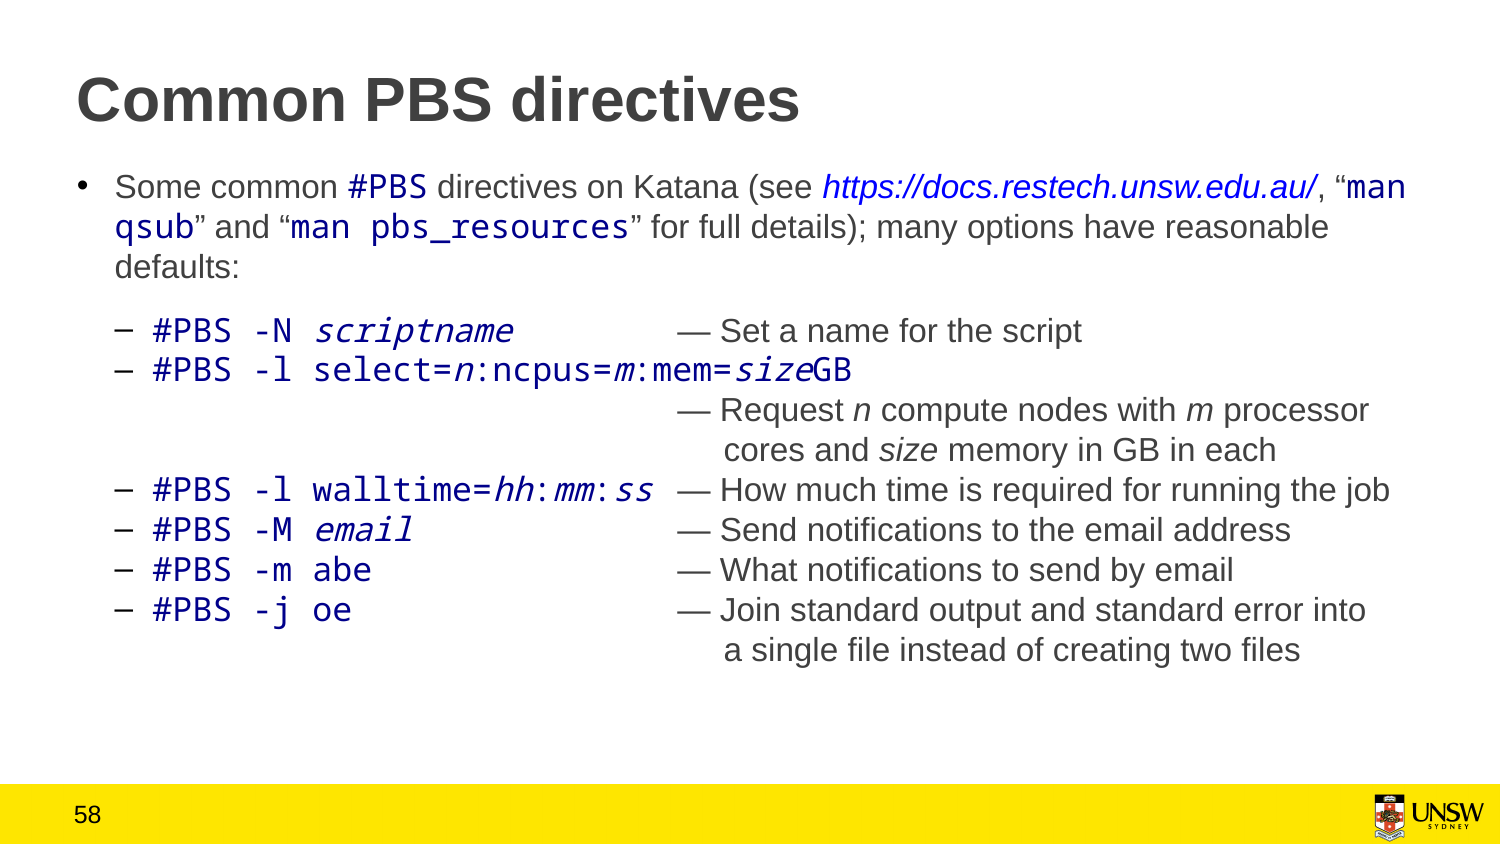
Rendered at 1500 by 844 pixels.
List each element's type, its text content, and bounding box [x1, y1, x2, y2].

list Some common #PBS directives on Katana (see https://docs.restech.unsw.edu.au/, “man qsub” and “man pbs_resources” for full details); many options have reasonable defaults: #PBS -N scriptname — Set a name for the script #PBS -l select=n:ncpus=m:mem=sizeGB — Request n compute nodes with m processor cores and size memory in GB in each #PBS -l walltime=hh:mm:ss — How much time is required for running the job #PBS -M email — Send notifications to the email address #PBS -m abe — What notifications to send by email #PBS -j oe — Join standard output and standard error into a single file instead of creating two files [76, 165, 1424, 756]
title Common PBS directives [76, 59, 1427, 136]
text_box <number> [59, 791, 219, 839]
picture [0, 784, 1500, 844]
